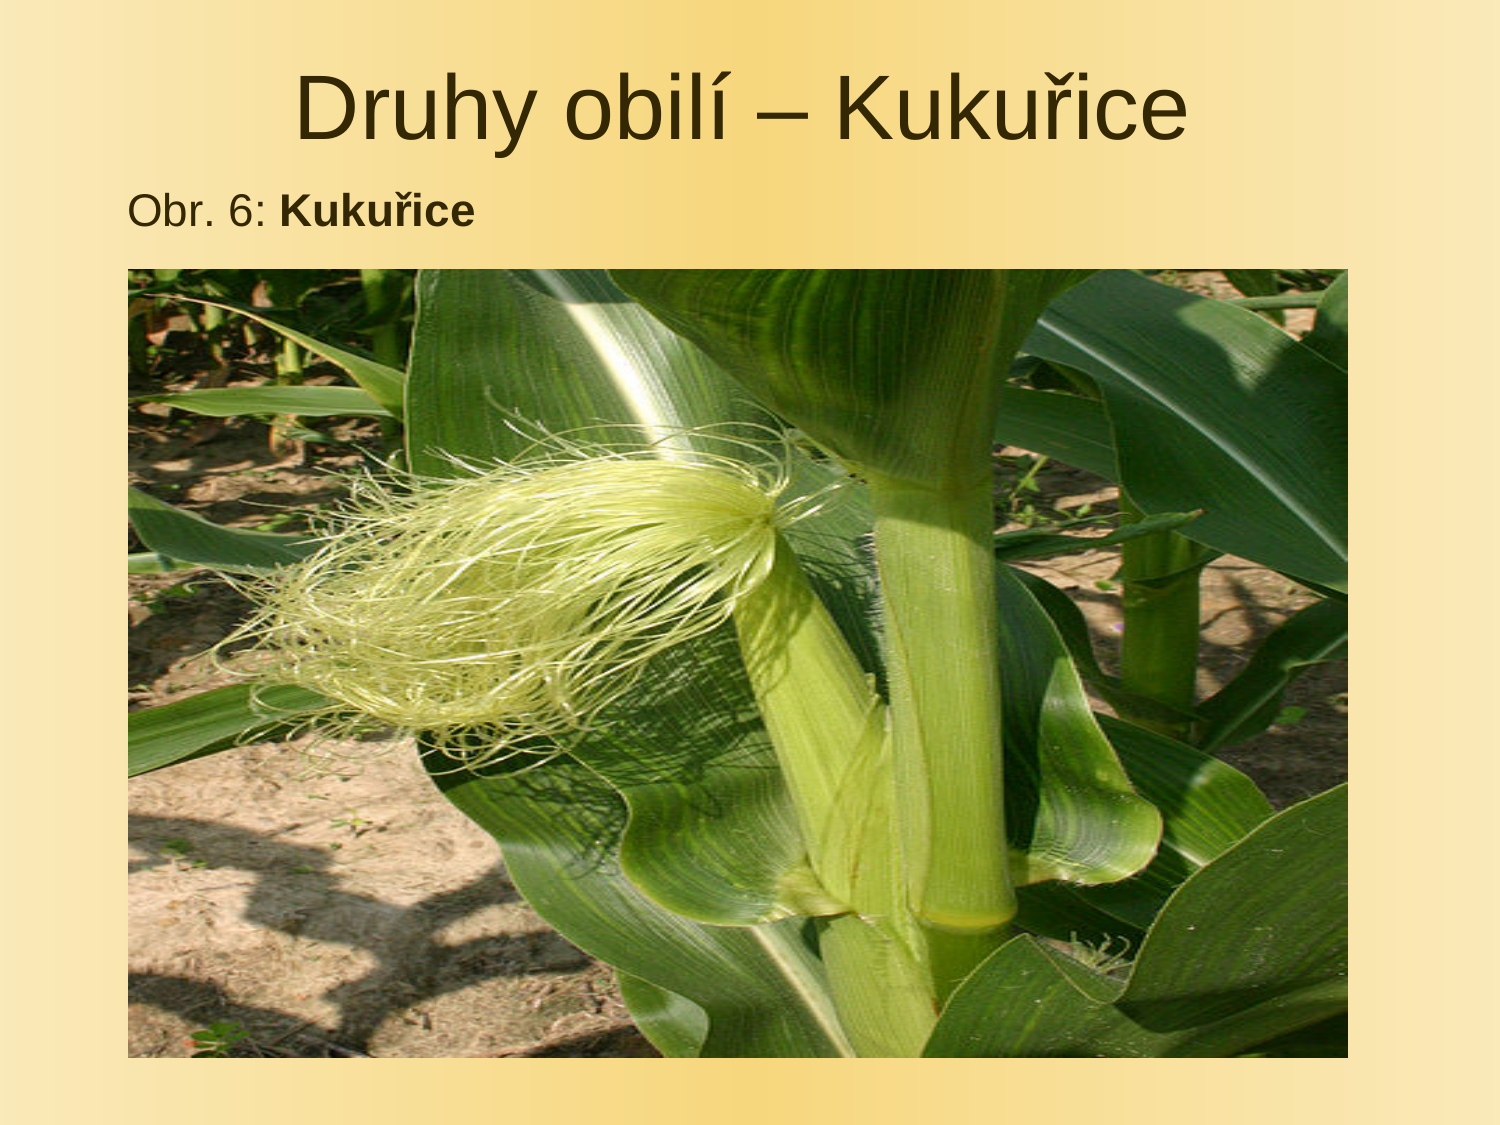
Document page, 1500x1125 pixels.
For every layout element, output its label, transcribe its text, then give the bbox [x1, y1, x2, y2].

title Druhy obilí – Kukuřice [105, 35, 1381, 171]
text_box Obr. 6: Kukuřice [112, 172, 1329, 244]
picture [128, 269, 1348, 1058]
